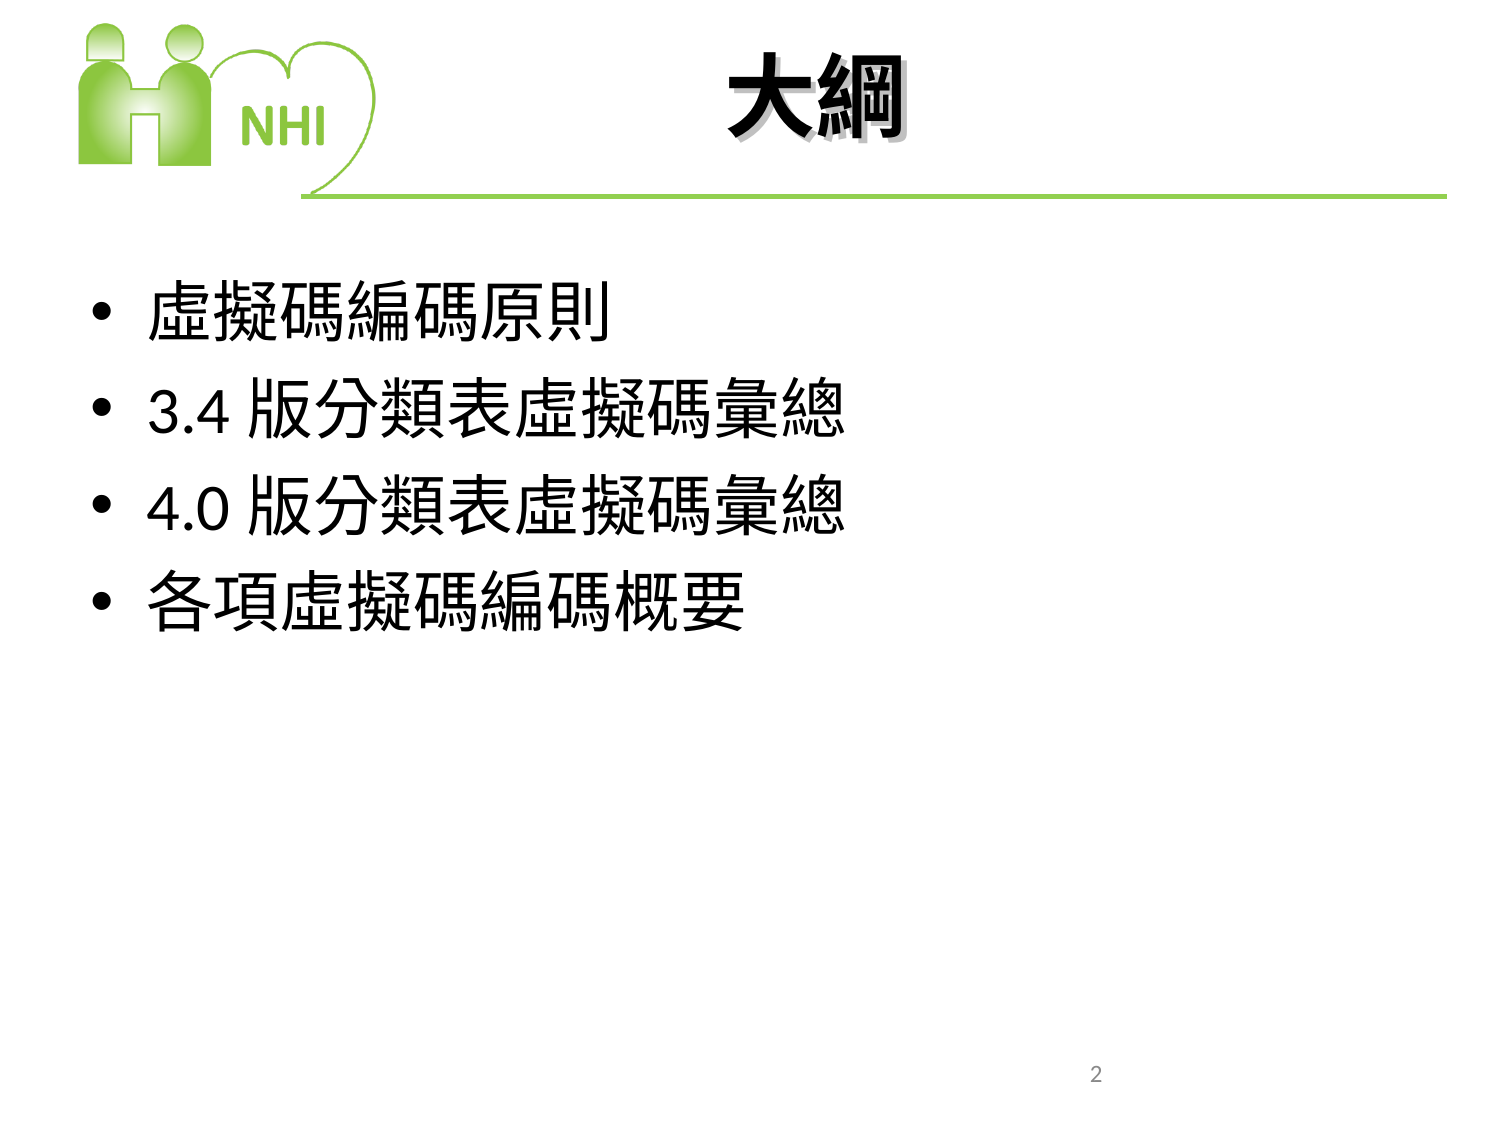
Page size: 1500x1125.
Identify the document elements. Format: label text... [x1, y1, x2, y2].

list 虛擬碼編碼原則 3.4版分類表虛擬碼彙總 4.0版分類表虛擬碼彙總 各項虛擬碼編碼概要 [75, 262, 1426, 1005]
text_box 2 [1074, 1042, 1426, 1103]
title 大綱 [312, 0, 1319, 188]
